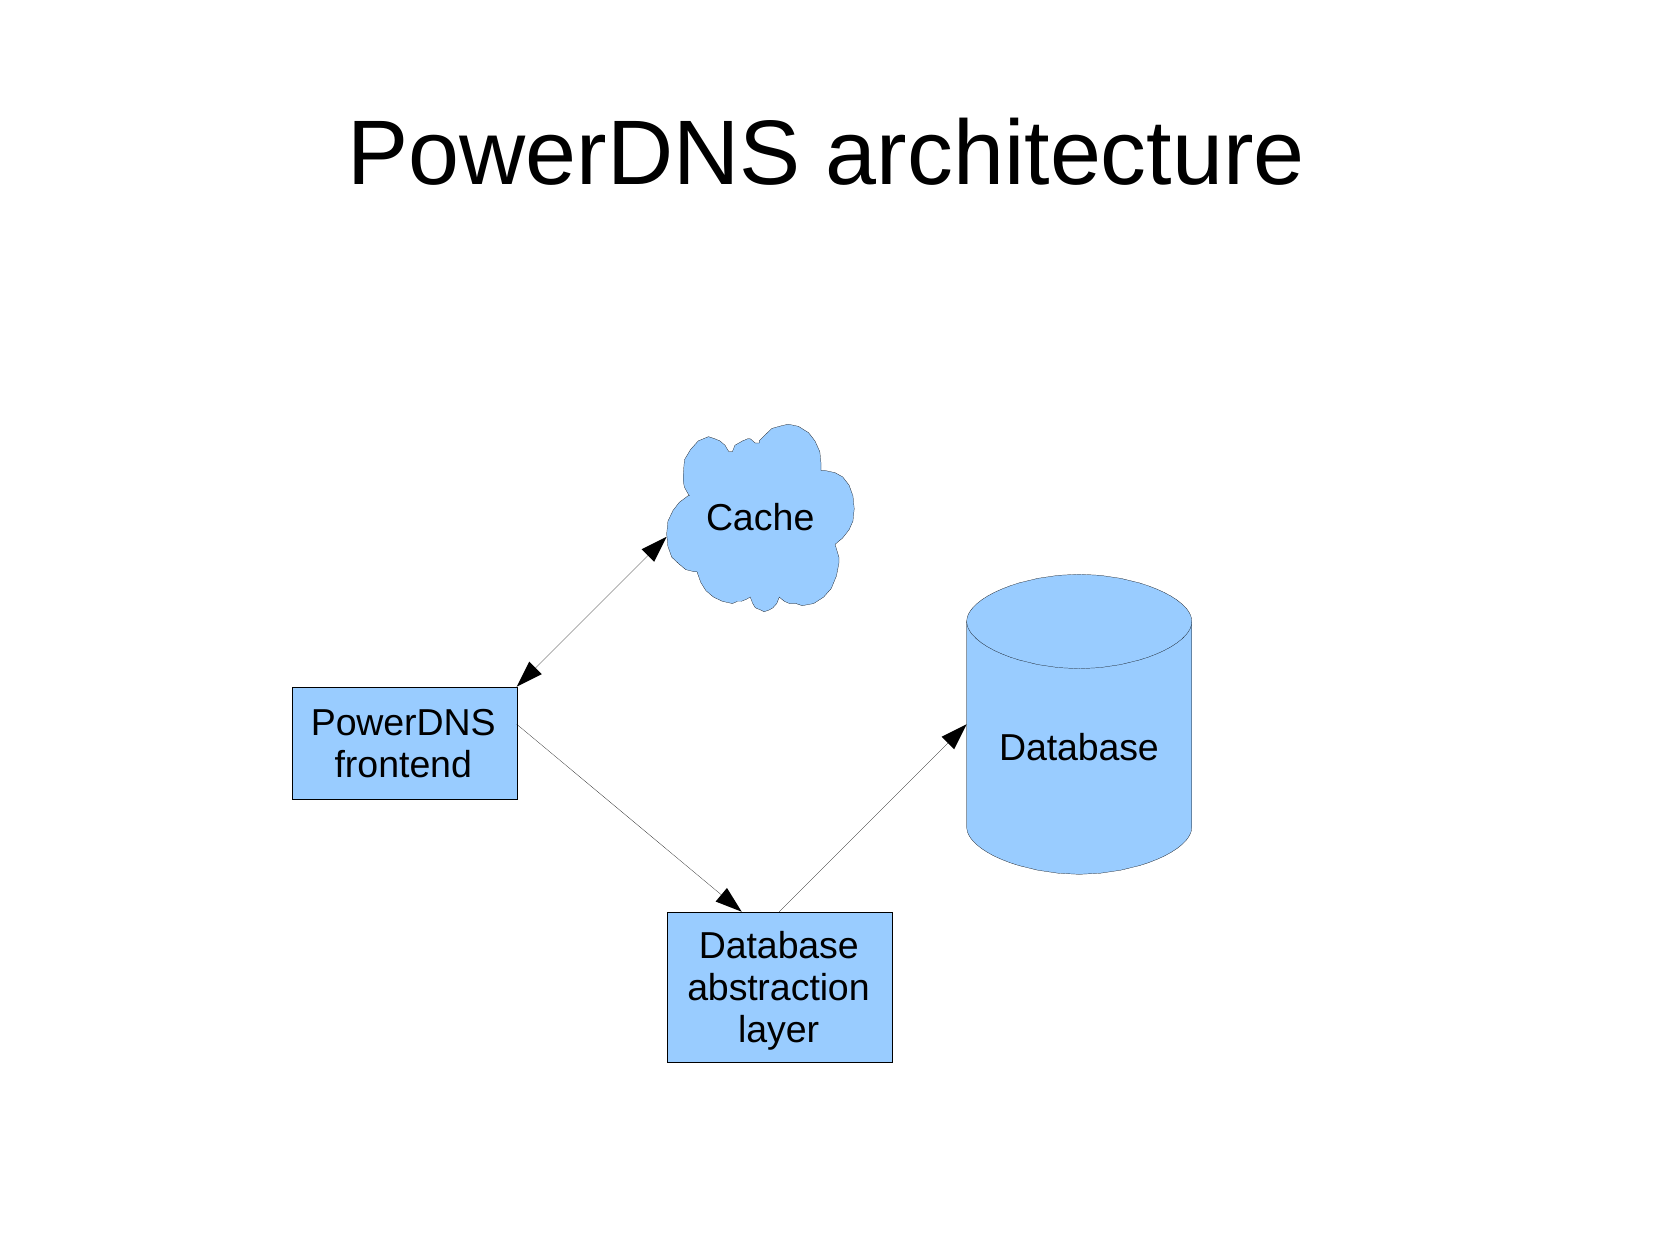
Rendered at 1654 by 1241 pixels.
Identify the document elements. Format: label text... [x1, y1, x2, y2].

title PowerDNS architecture [82, 49, 1571, 257]
chart [82, 290, 1571, 1109]
